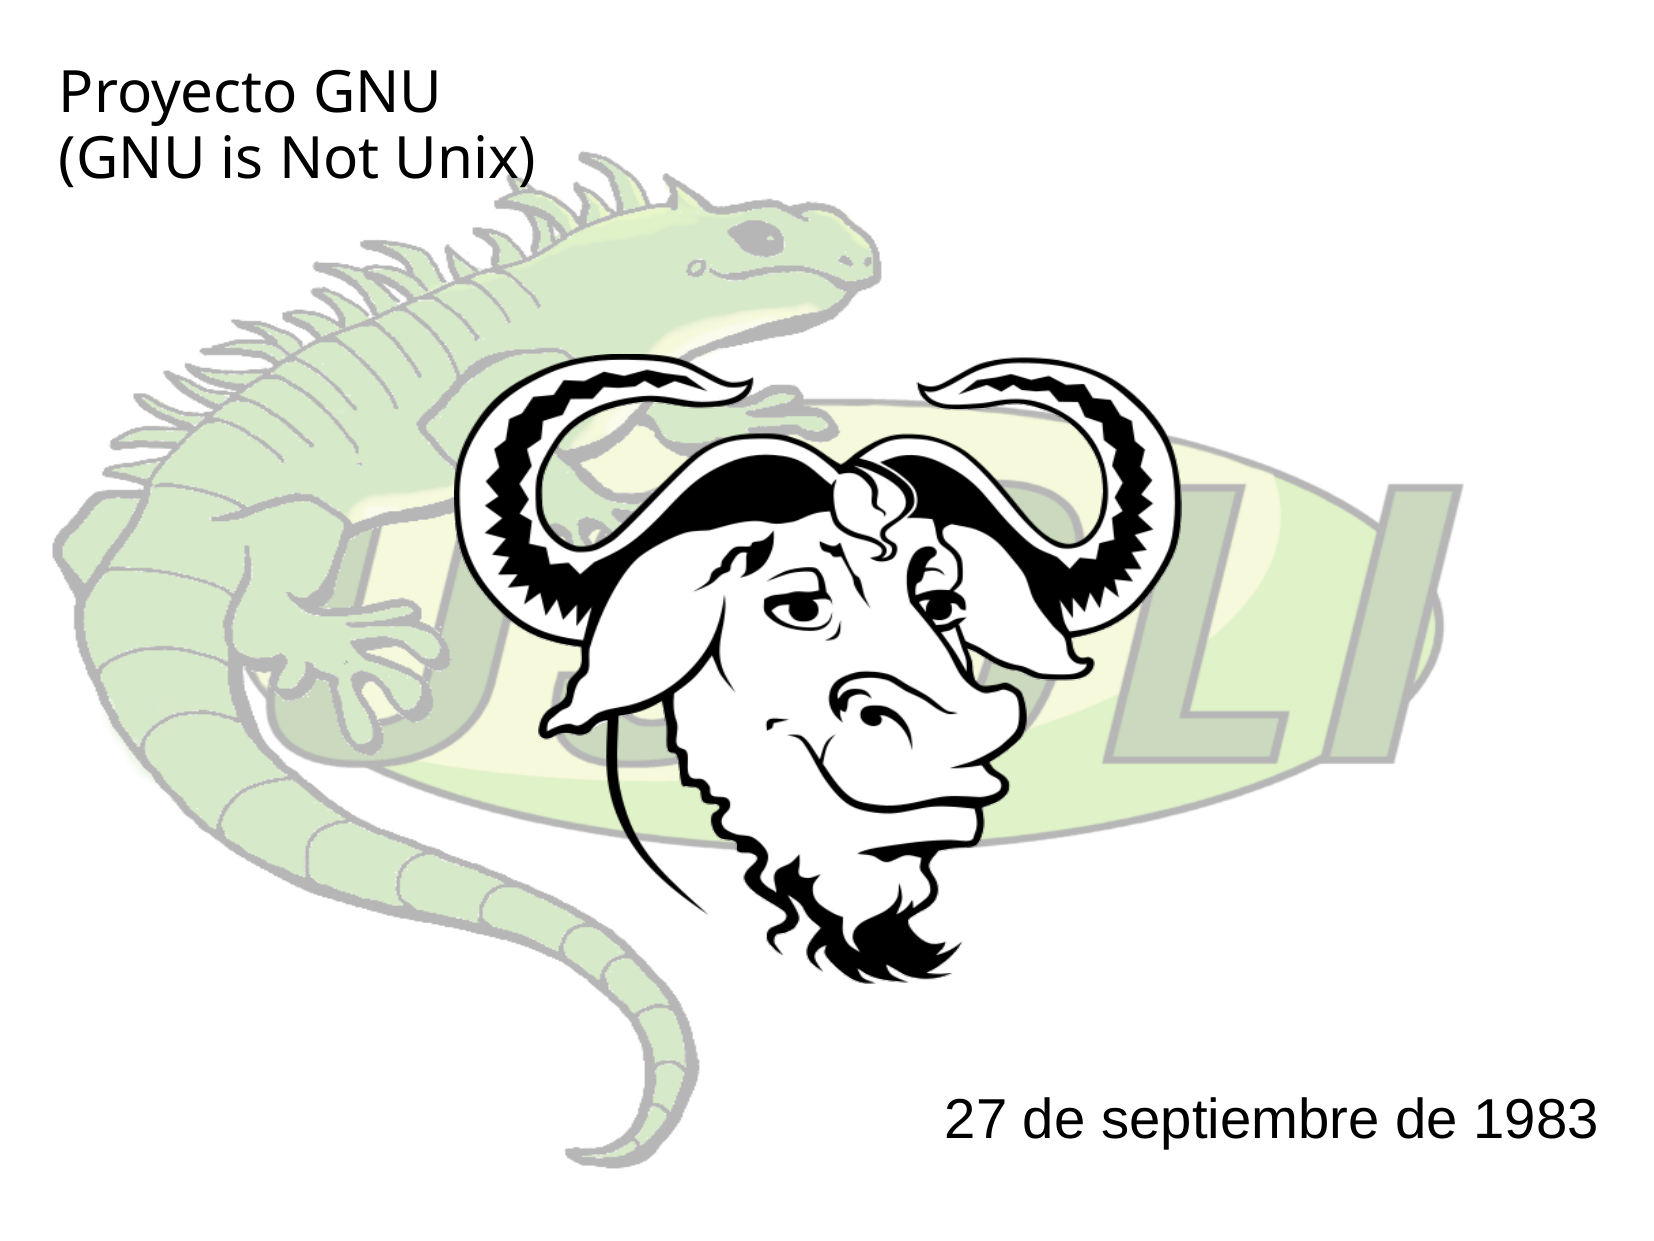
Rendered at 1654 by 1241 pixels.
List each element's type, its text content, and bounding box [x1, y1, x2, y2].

text_box 27 de septiembre de 1983 [944, 1087, 1625, 1152]
text_box Proyecto GNU (GNU is Not Unix) [59, 59, 1146, 209]
picture [0, 0, 1654, 1241]
